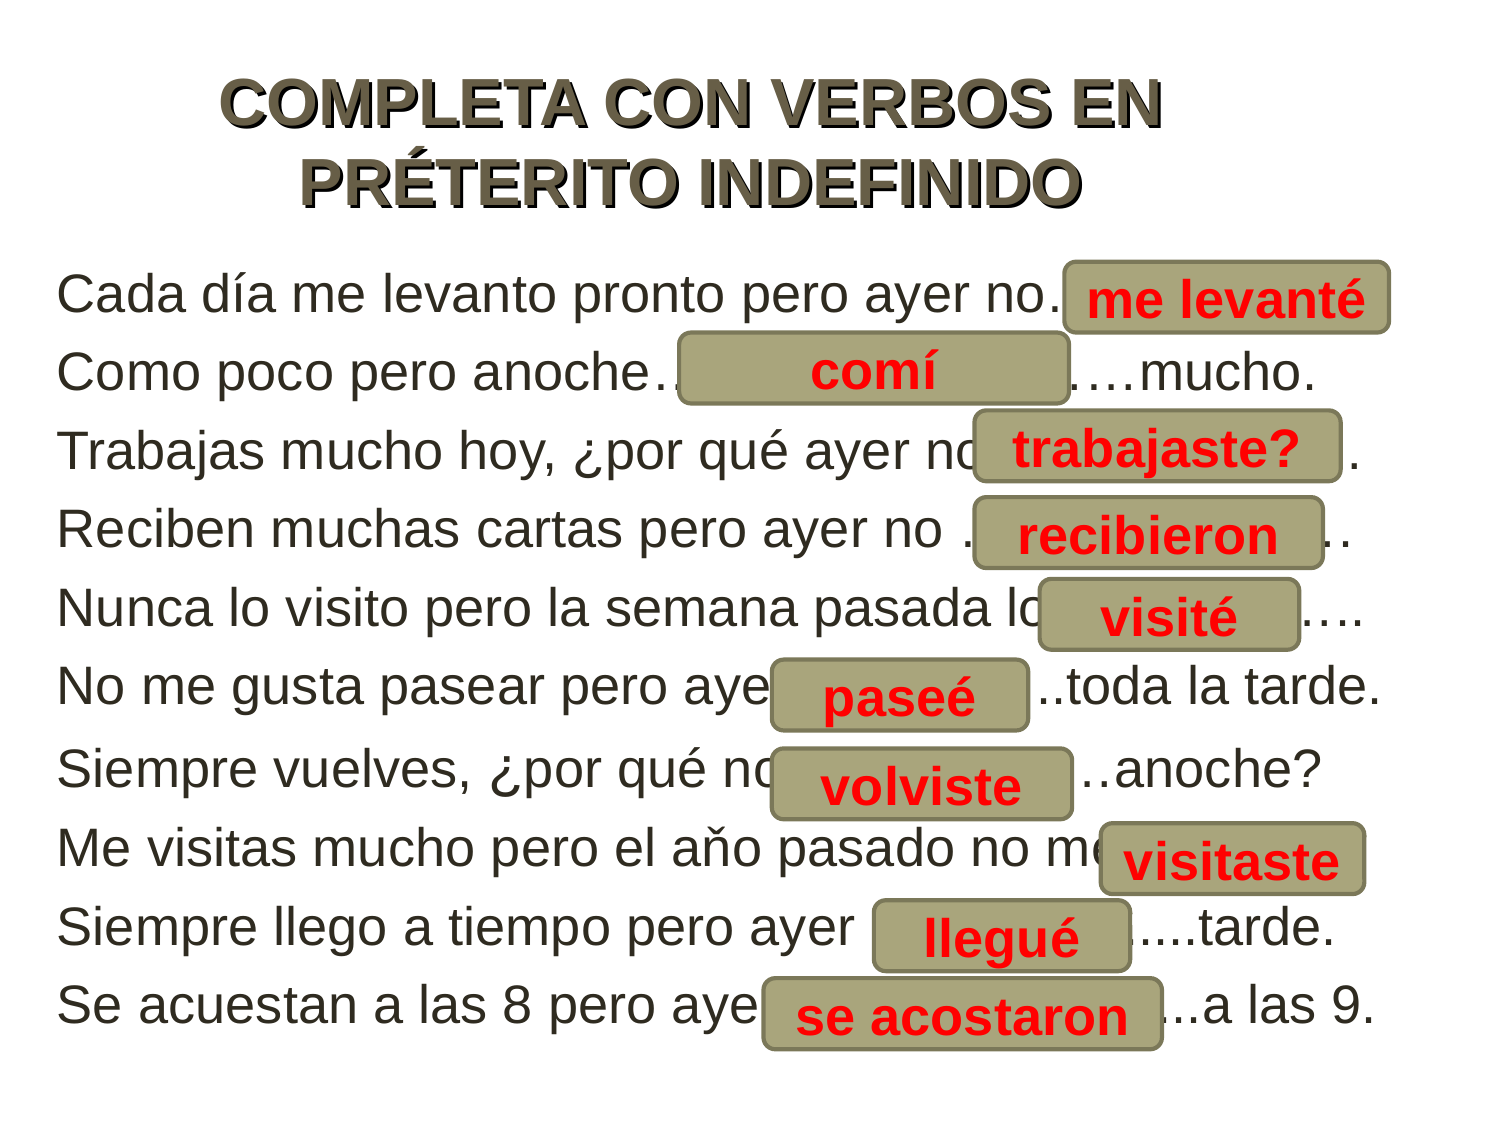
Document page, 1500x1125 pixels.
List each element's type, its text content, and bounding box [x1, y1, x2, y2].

text_box comí [679, 332, 1070, 404]
text_box llegué [873, 900, 1131, 972]
text_box se acostaron [763, 978, 1162, 1050]
list Cada día me levanto pronto pero ayer no……………. Como poco pero anoche………………………mucho. Trabajas mucho hoy, ¿por qué ayer no………………… Reciben muchas cartas pero ayer no …………………. Nunca lo visito pero la semana pasada lo …………….. No me gusta pasear pero ayer ……….…..toda la tarde. Siempre vuelves, ¿por qué no ...……………anoche? Me visitas mucho pero el aňo pasado no me………….. Siempre llego a tiempo pero ayer ………...........tarde. Se acuestan a las 8 pero ayer…………………...a las 9. [22, 250, 1473, 1125]
text_box recibieron [974, 497, 1323, 569]
text_box me levanté [1064, 261, 1390, 333]
text_box volviste [771, 748, 1073, 820]
title COMPLETA CON VERBOS EN PRÉTERITO INDEFINIDO [17, 45, 1365, 233]
text_box visitaste [1100, 823, 1365, 895]
text_box visité [1039, 578, 1300, 650]
text_box paseé [771, 659, 1029, 731]
text_box trabajaste? [974, 410, 1341, 482]
